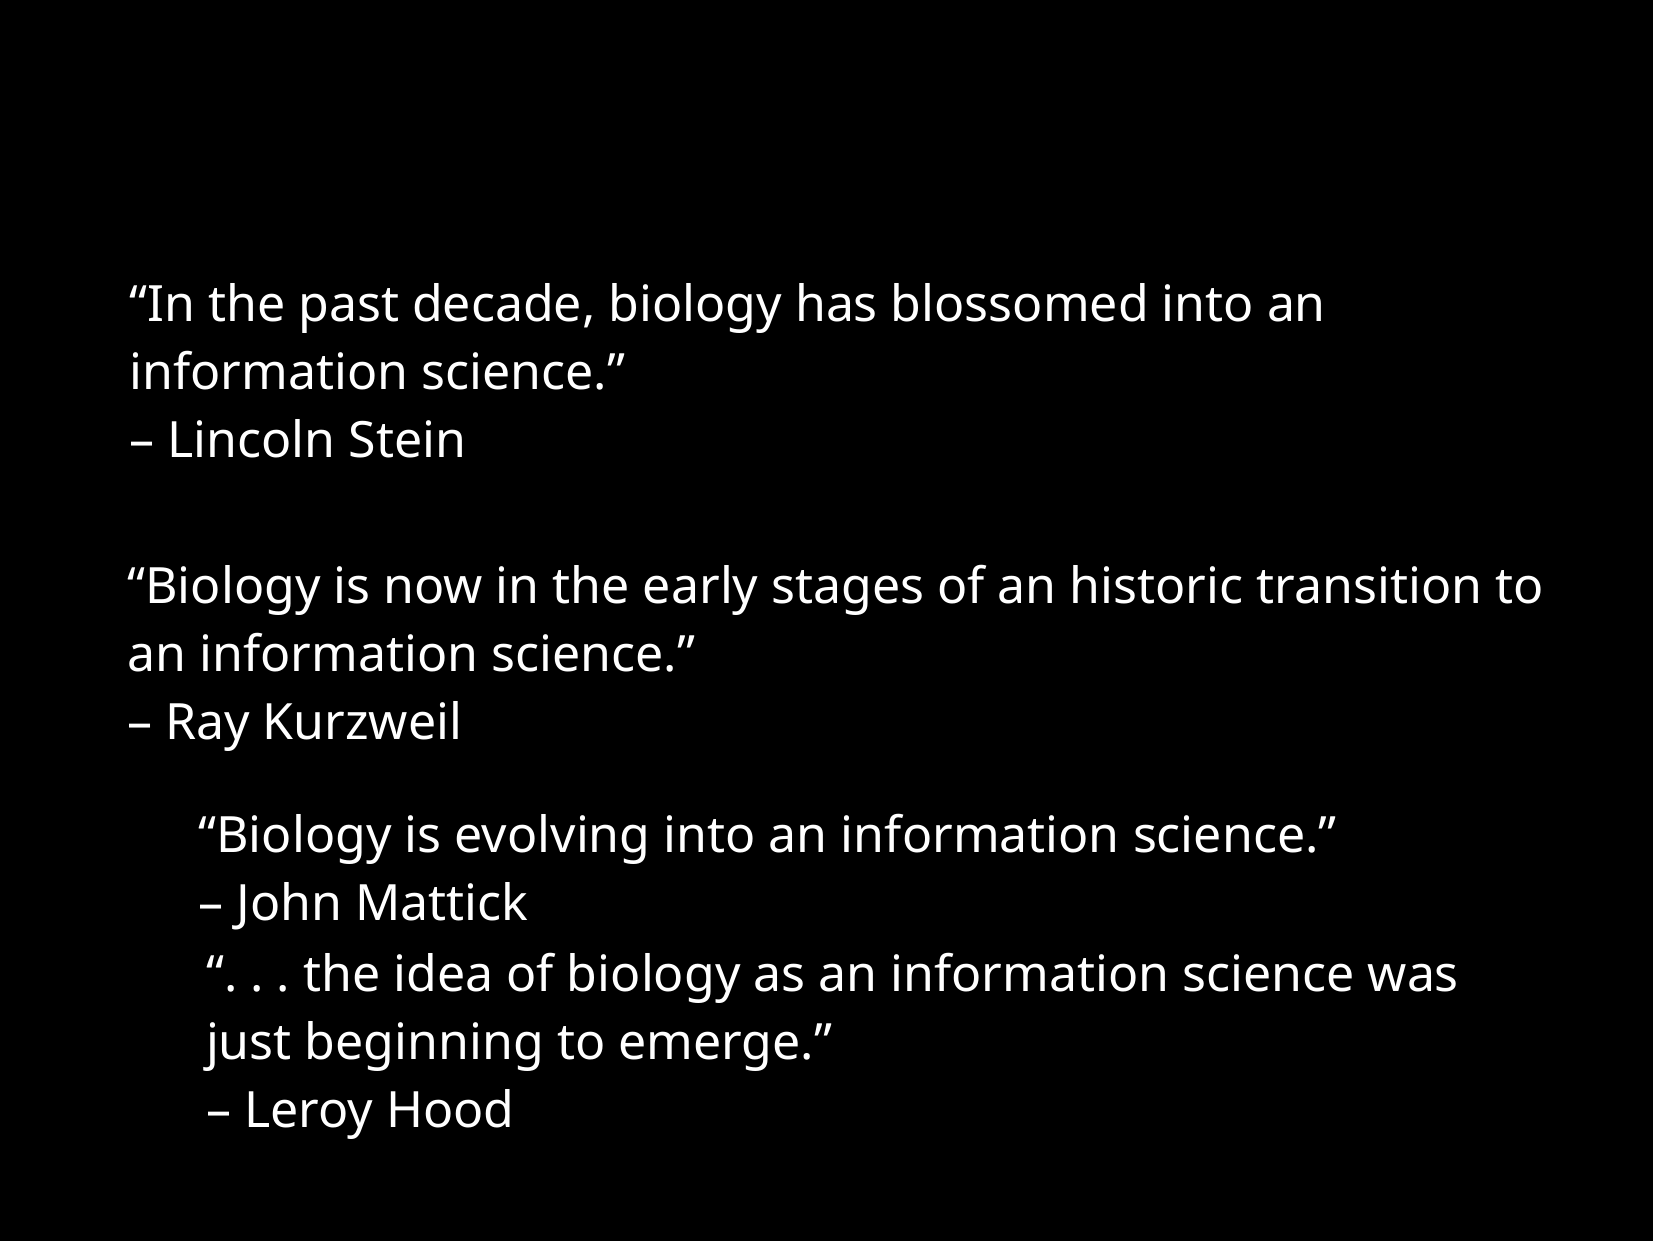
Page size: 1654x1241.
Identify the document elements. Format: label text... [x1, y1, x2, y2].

text_box “In the past decade, biology has blossomed into an information science.” – Lincoln Stein [114, 260, 1288, 443]
text_box “Biology is evolving into an information science.” – John Mattick [183, 791, 1282, 918]
text_box “. . . the idea of biology as an information science was just beginning to emerge.” – Leroy Hood [191, 930, 1426, 1113]
text_box “Biology is now in the early stages of an historic transition to an information science.” – Ray Kurzweil [112, 542, 1483, 725]
